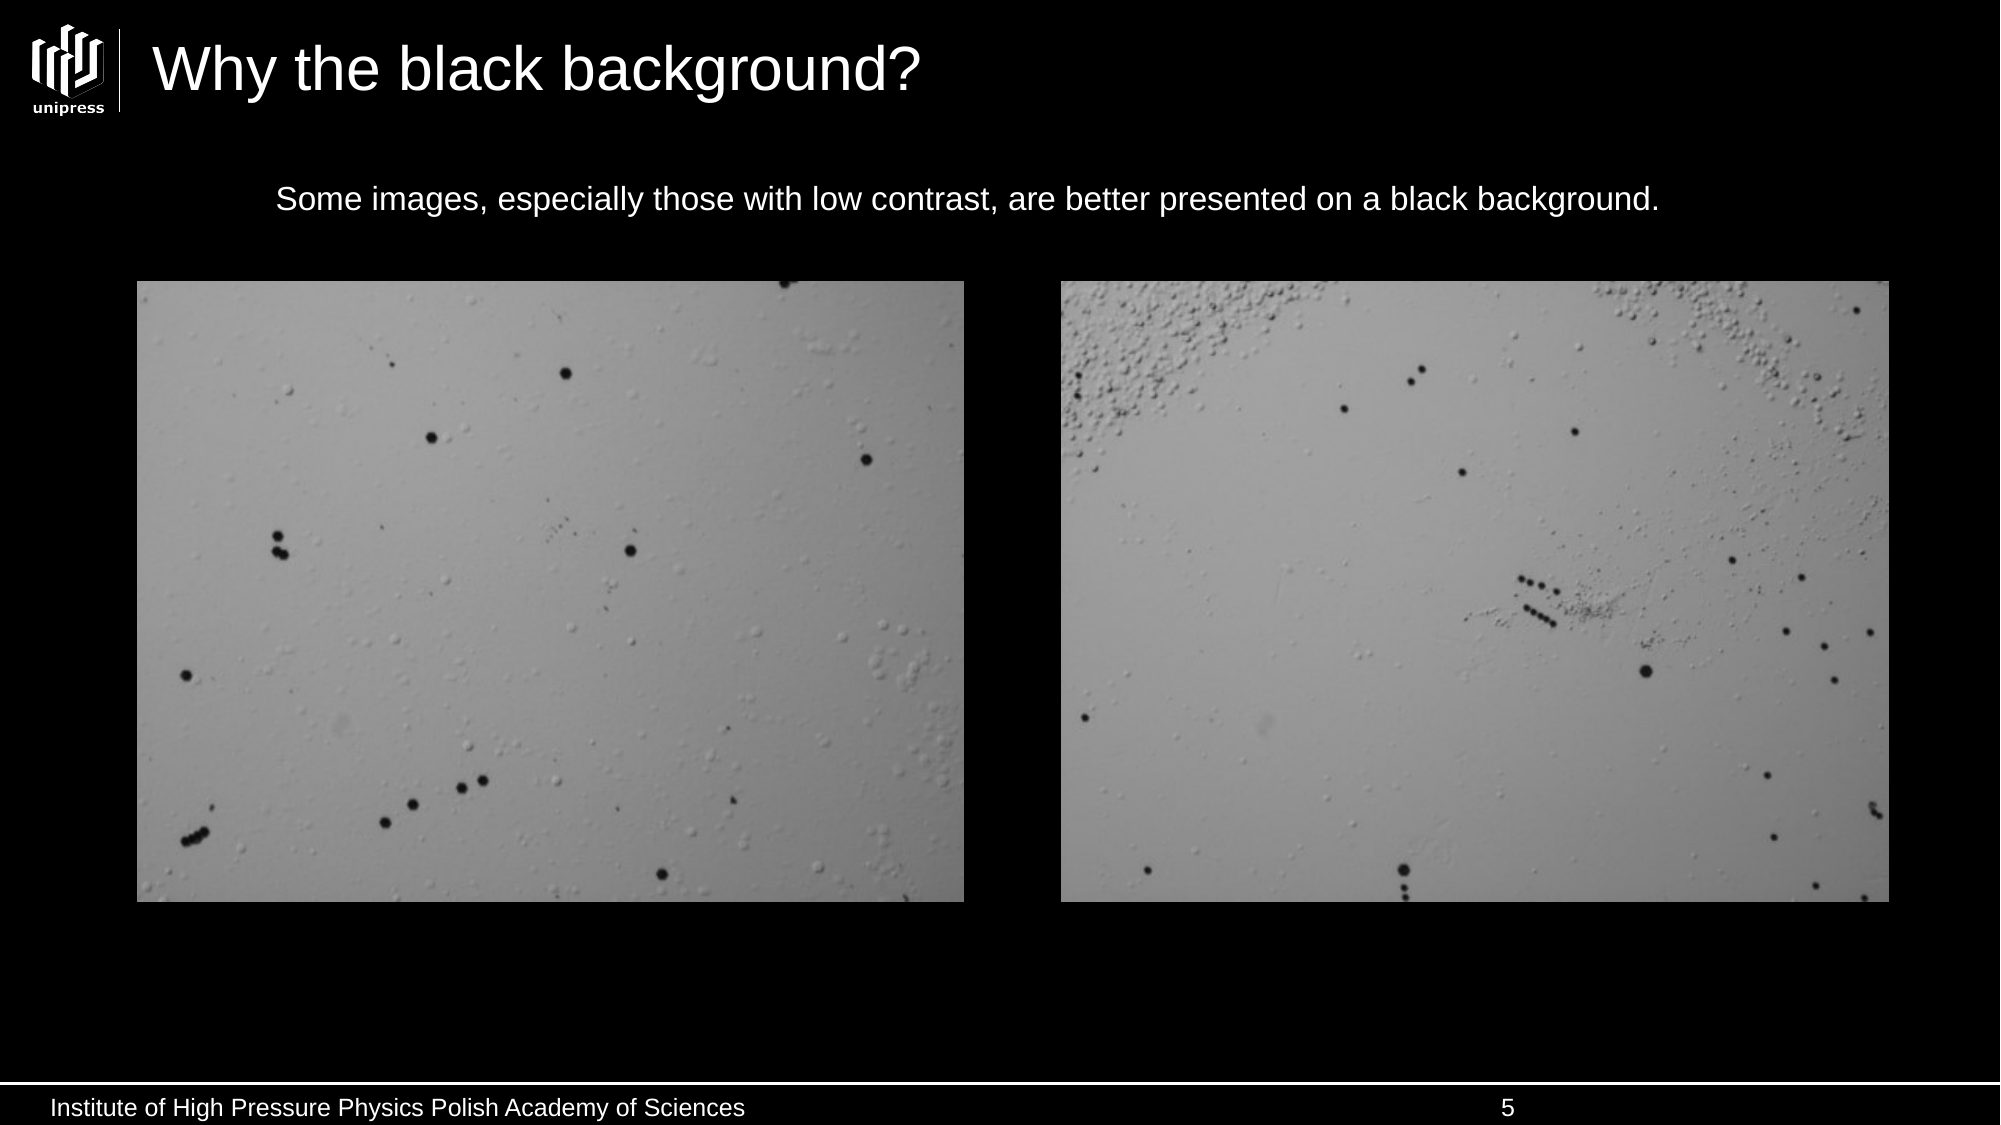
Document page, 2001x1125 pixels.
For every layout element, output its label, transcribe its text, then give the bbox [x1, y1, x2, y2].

picture [1061, 281, 1889, 902]
title Why the black background? [137, 29, 1863, 112]
text_box 5 [1485, 1084, 1936, 1125]
picture [137, 281, 964, 902]
text_box Some images, especially those with low contrast, are better presented on a black background. [260, 173, 1740, 248]
